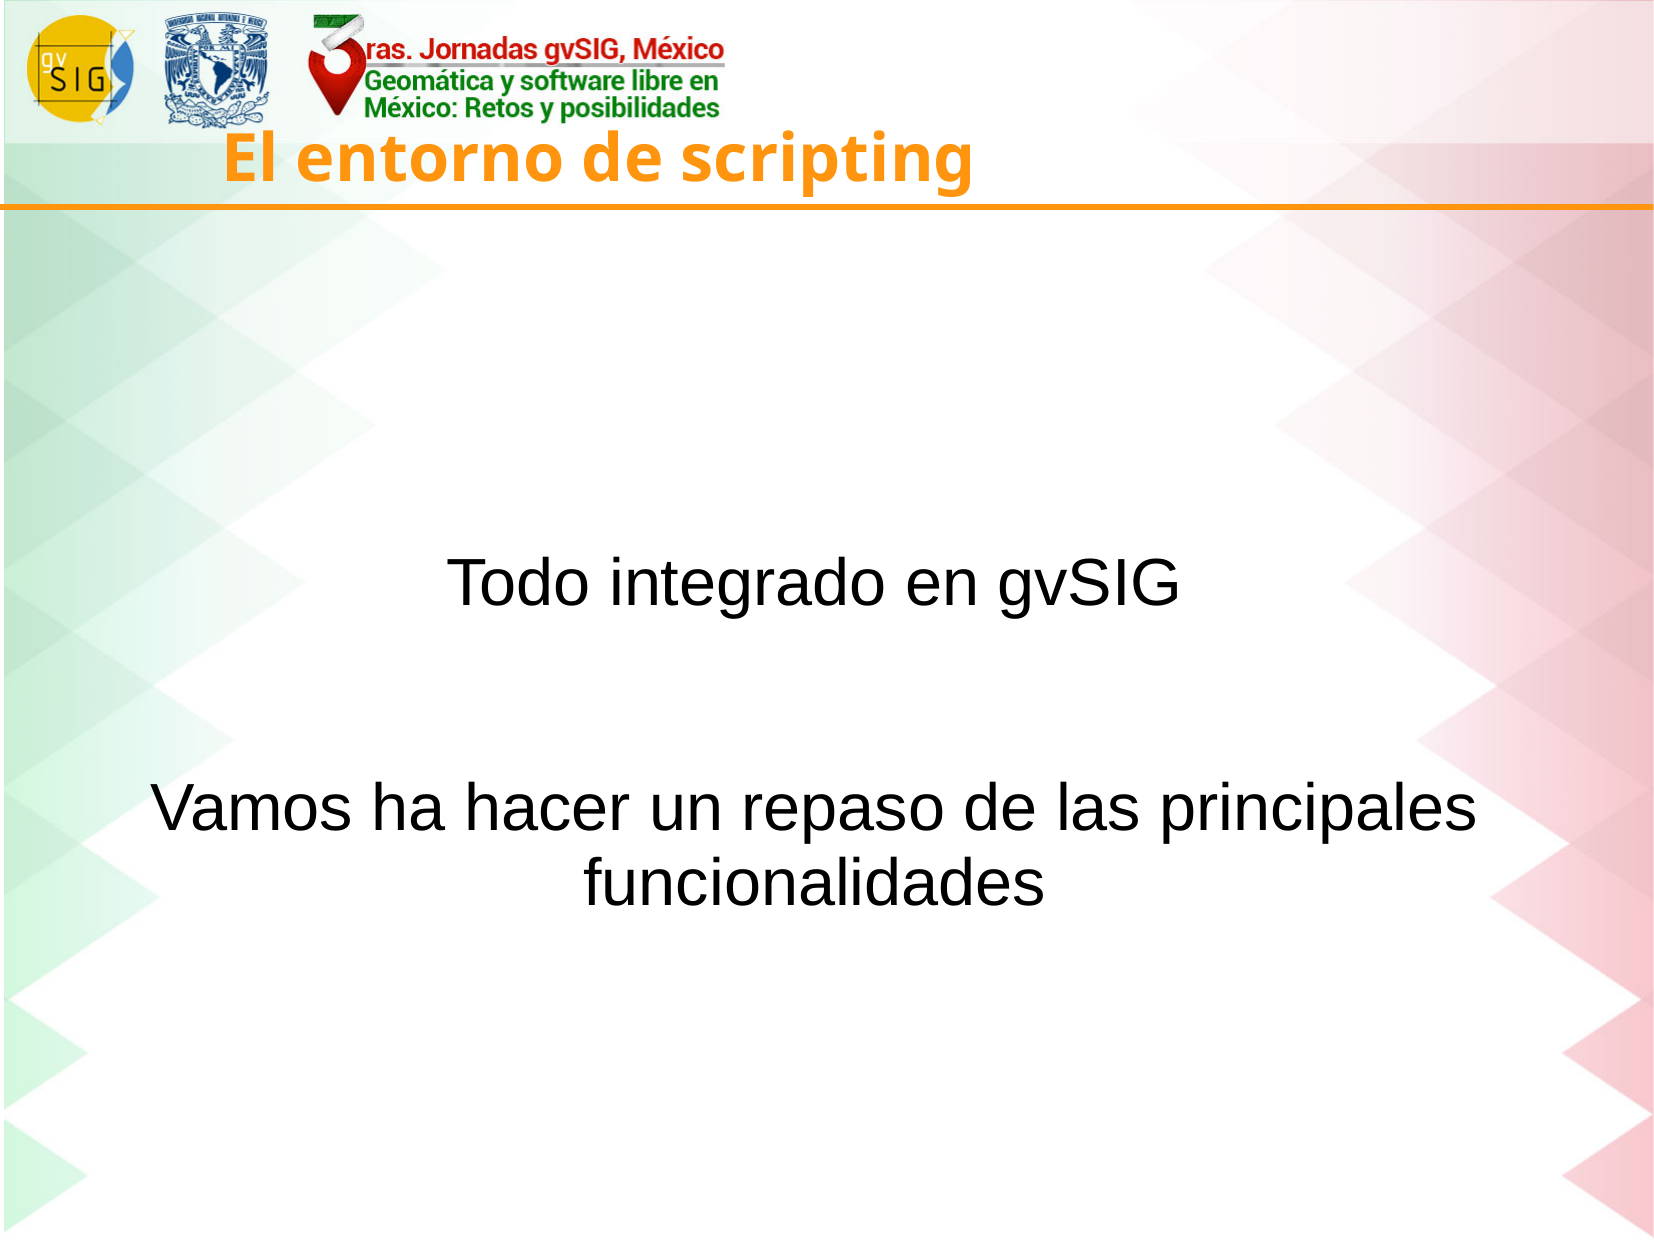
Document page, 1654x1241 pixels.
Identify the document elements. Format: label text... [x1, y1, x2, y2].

text_box Todo integrado en gvSIG Vamos ha hacer un repaso de las principales funcionalidades [23, 295, 1607, 1170]
title El entorno de scripting [0, 0, 1654, 207]
picture [4, 210, 1654, 1240]
